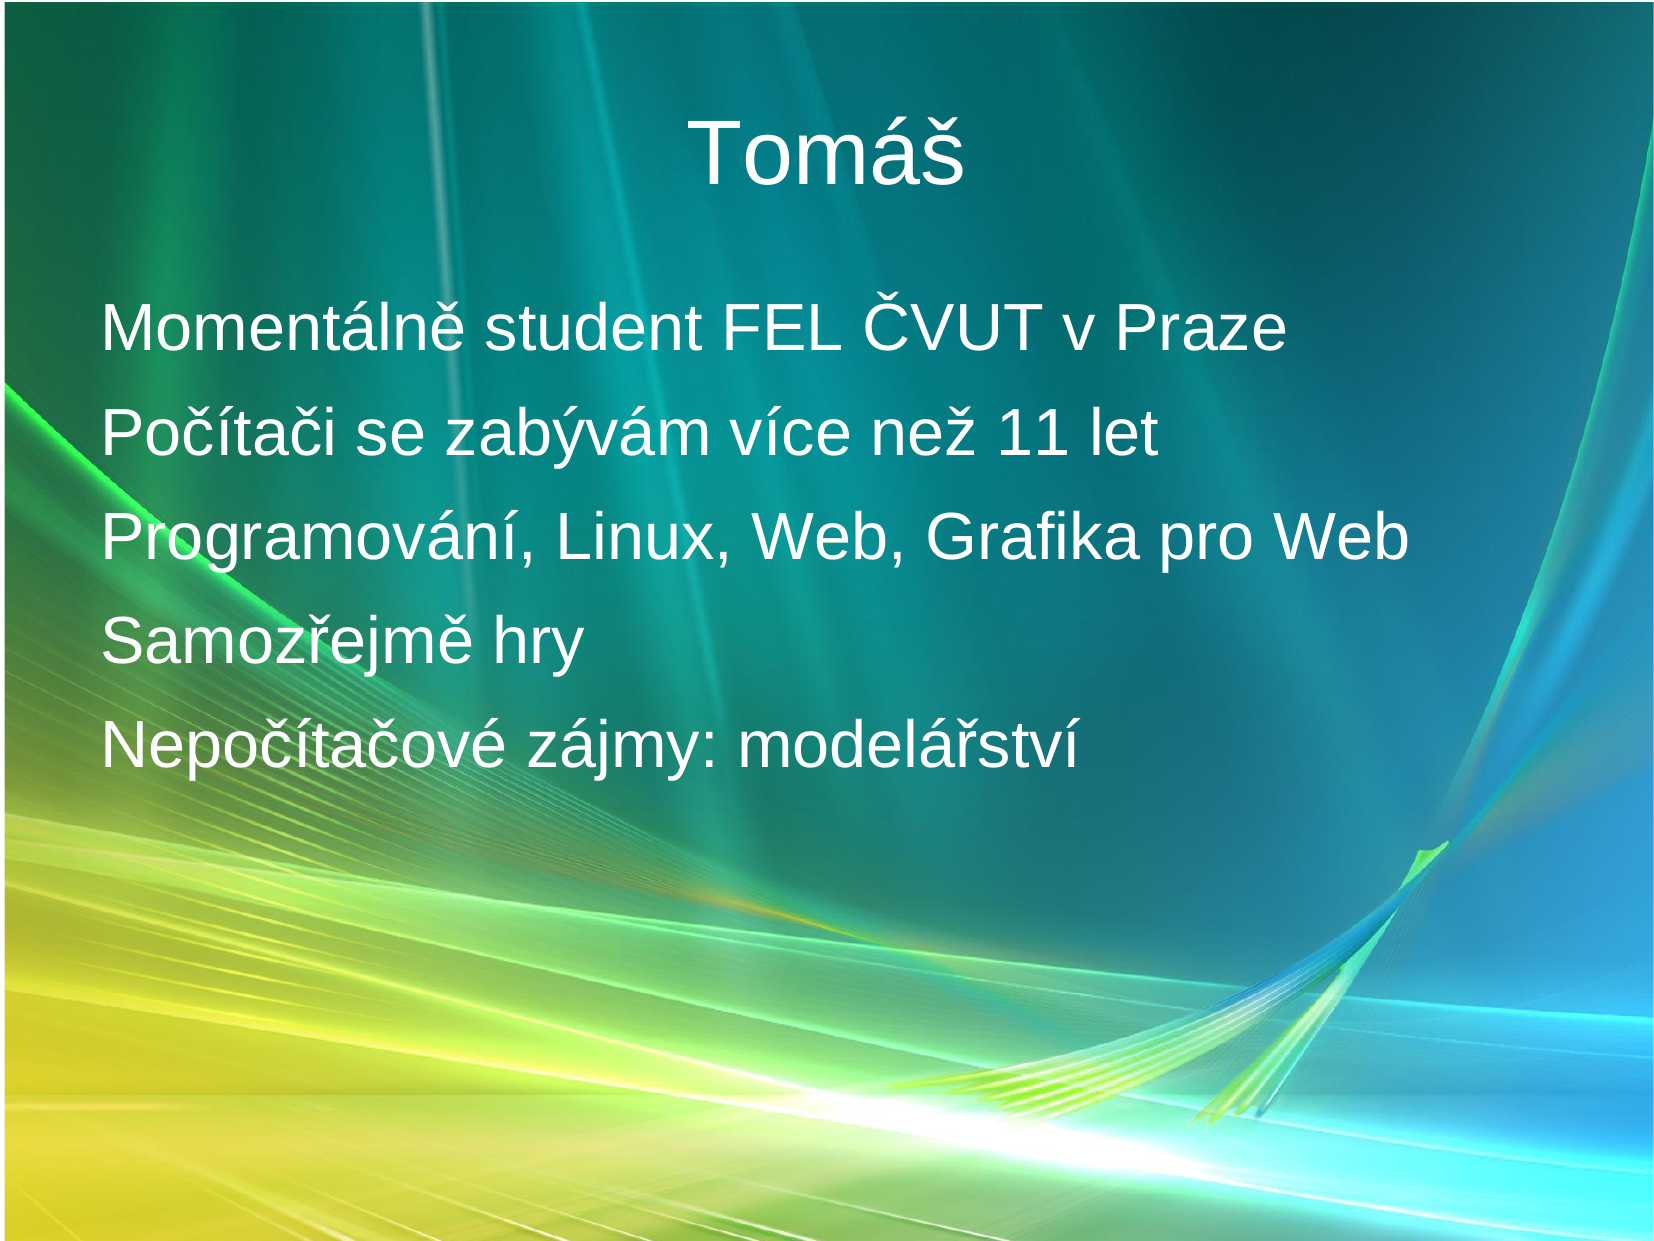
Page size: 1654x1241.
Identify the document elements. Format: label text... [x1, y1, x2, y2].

title Tomáš [82, 49, 1571, 257]
list Momentálně student FEL ČVUT v Praze Počítači se zabývám více než 11 let Programování, Linux, Web, Grafika pro Web Samozřejmě hry Nepočítačové zájmy: modelářství [82, 290, 1571, 1109]
picture [4, 2, 1654, 1241]
